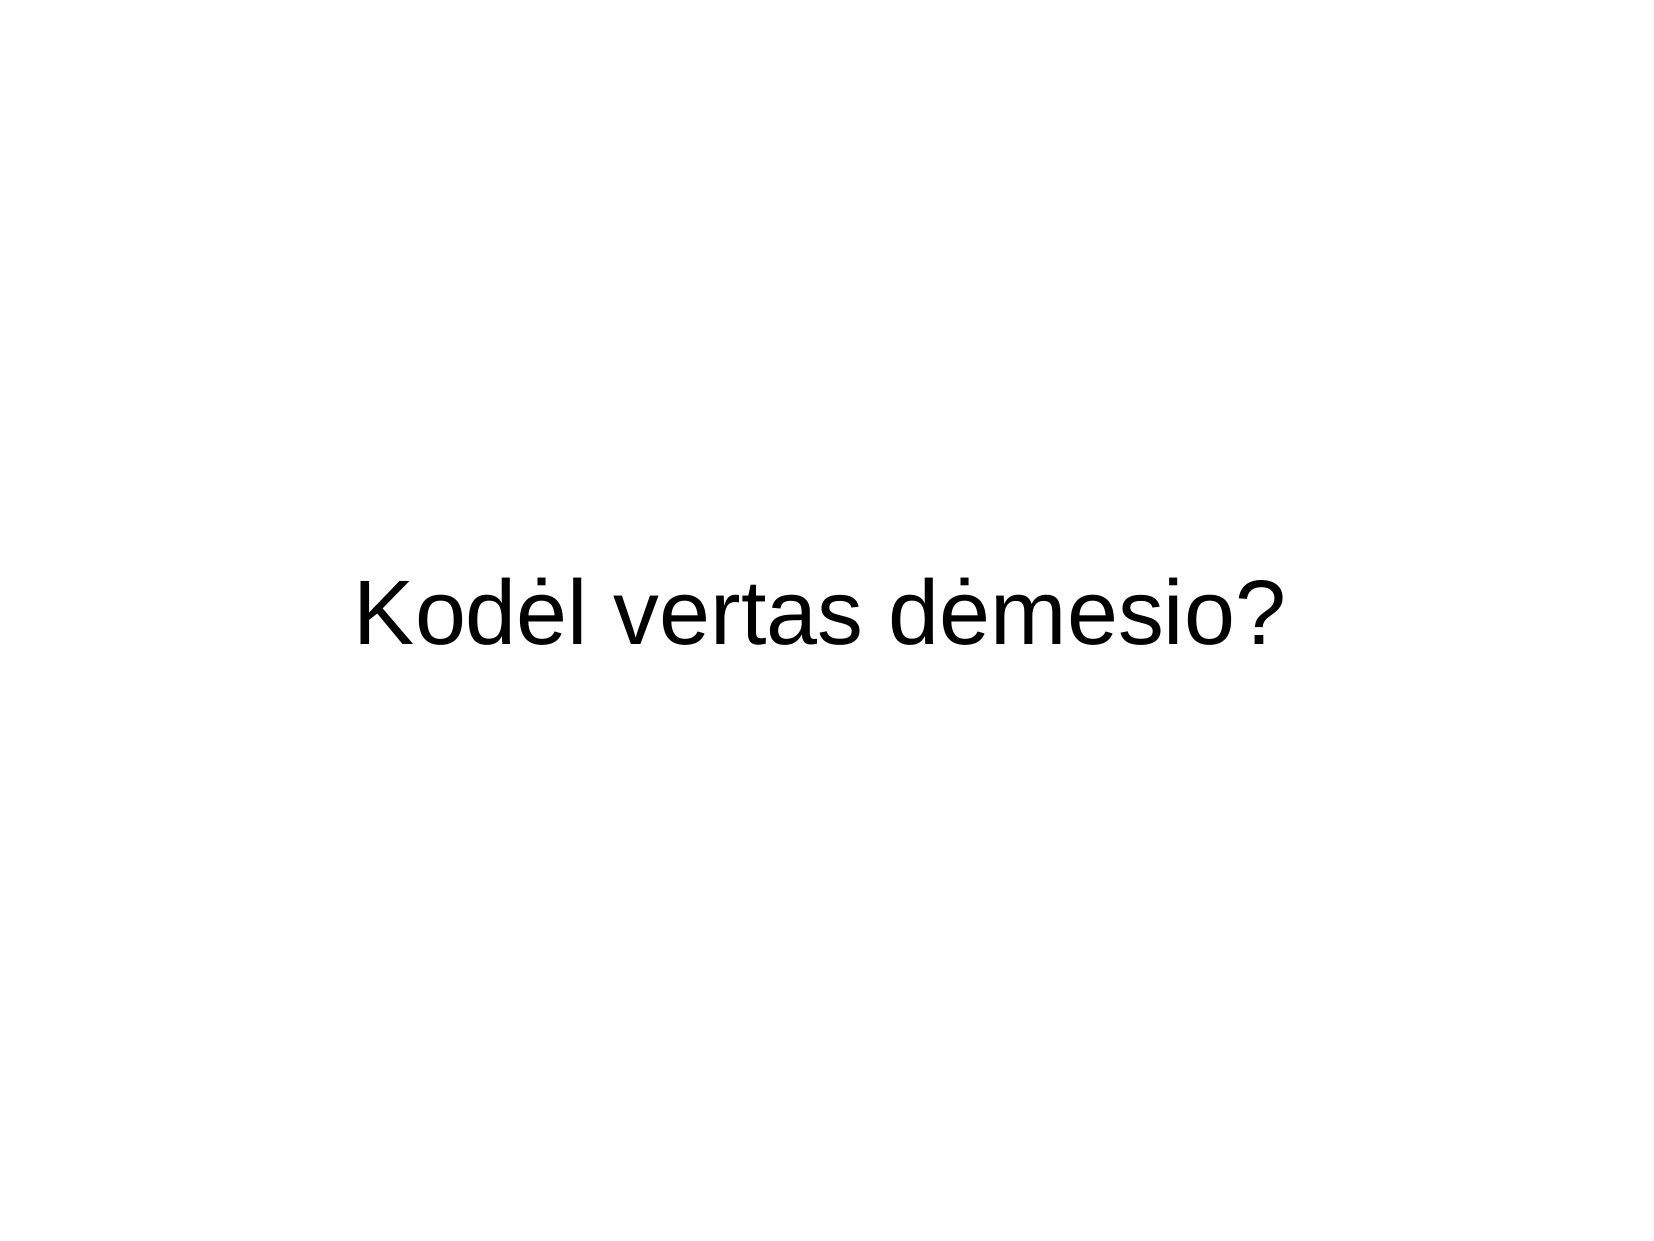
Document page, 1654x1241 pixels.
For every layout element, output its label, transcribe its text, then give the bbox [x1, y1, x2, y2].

title Kodėl vertas dėmesio? [76, 516, 1565, 709]
